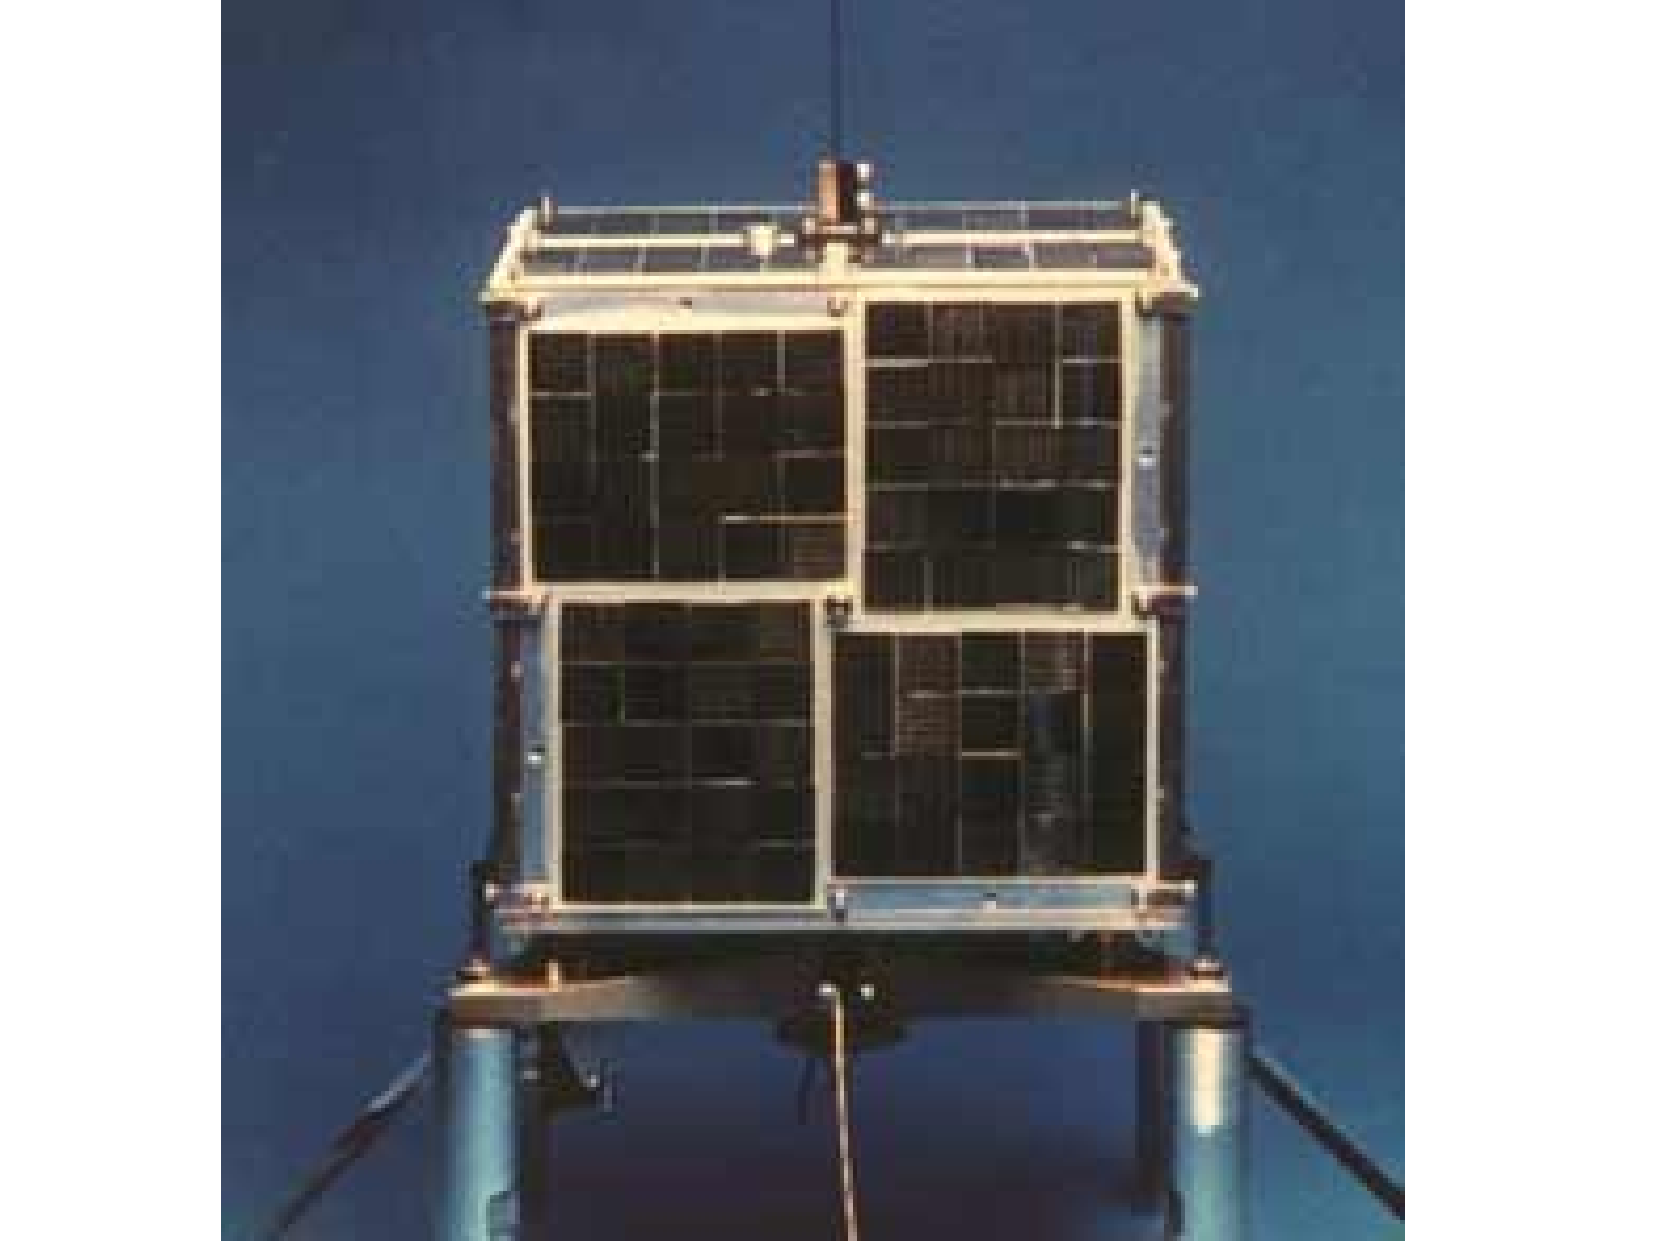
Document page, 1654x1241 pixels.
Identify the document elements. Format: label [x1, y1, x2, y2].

picture [221, 0, 1405, 1241]
